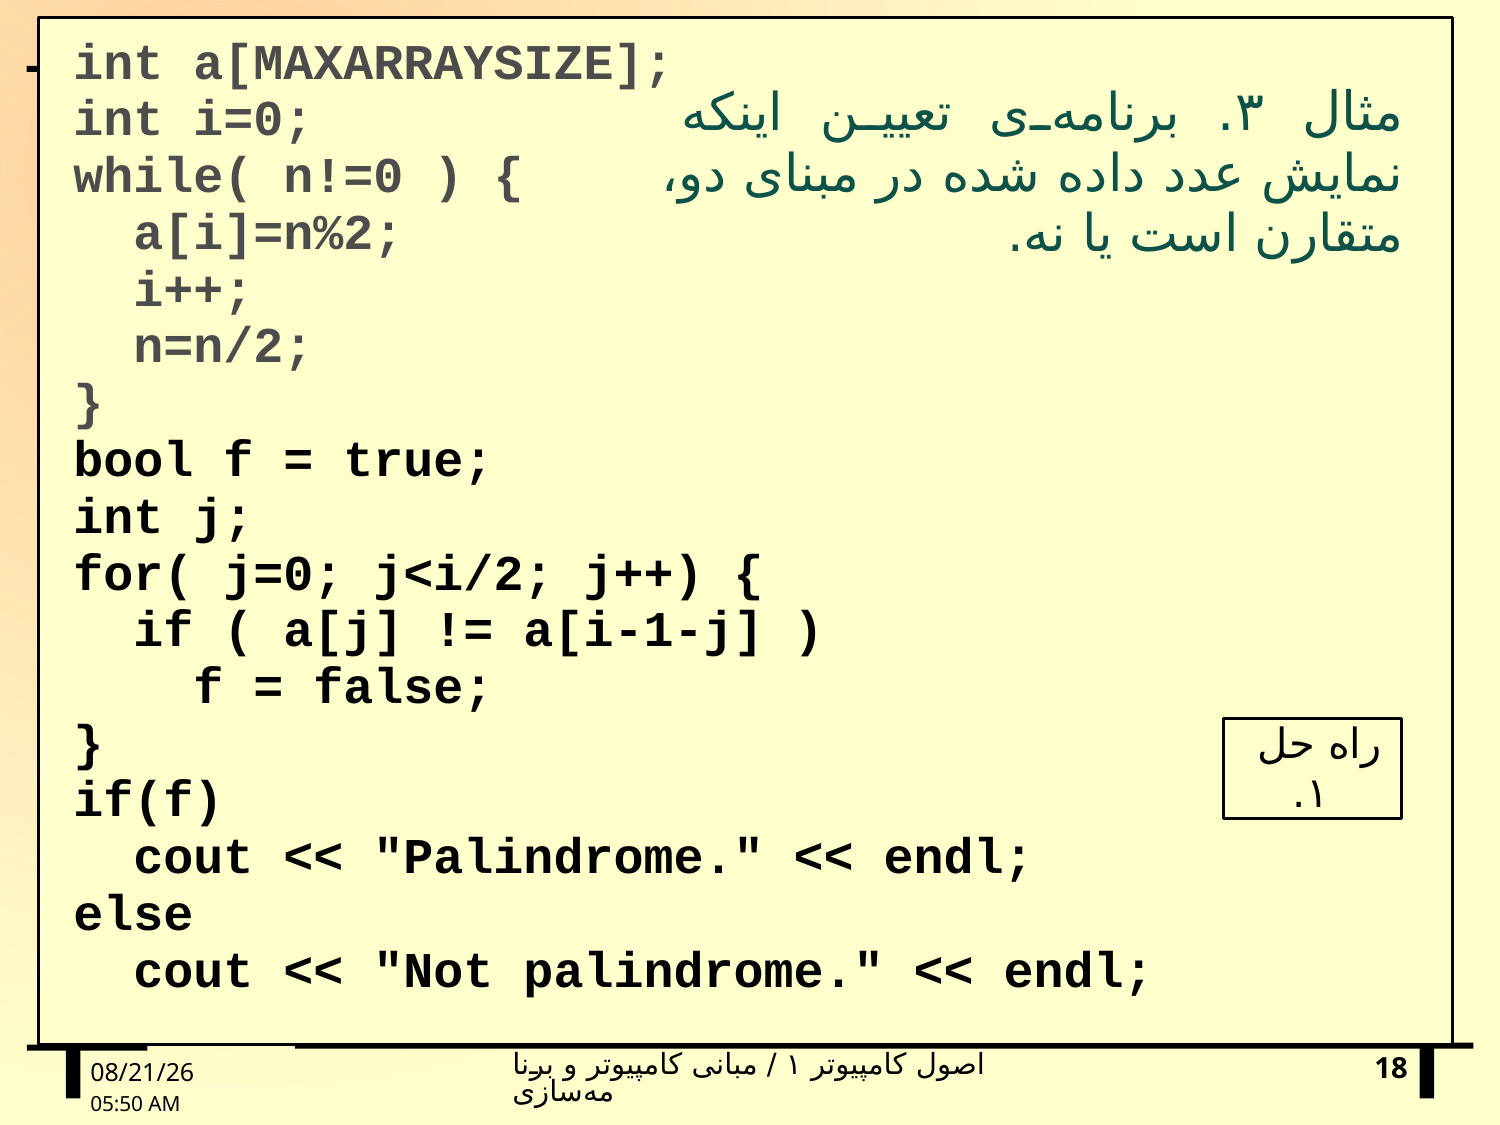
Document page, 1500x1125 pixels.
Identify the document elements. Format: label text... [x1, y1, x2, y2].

list راه حل ۱. [1223, 718, 1402, 790]
list int a[MAXARRAYSIZE]; int i=0; while( n!=0 ) { a[i]=n%2; i++; n=n/2; } bool f = true; int j; for( j=0; j<i/2; j++) { if ( a[j] != a[i-1-j] ) f = false; } if(f) cout << "Palindrome." << endl; else cout << "Not palindrome." << endl; [38, 17, 1453, 1045]
list مثال ۳. برنامه‌ی تعیین اینکه نمایش عدد داده شده در مبنای دو، متقارن است یا نه. [661, 80, 1457, 247]
